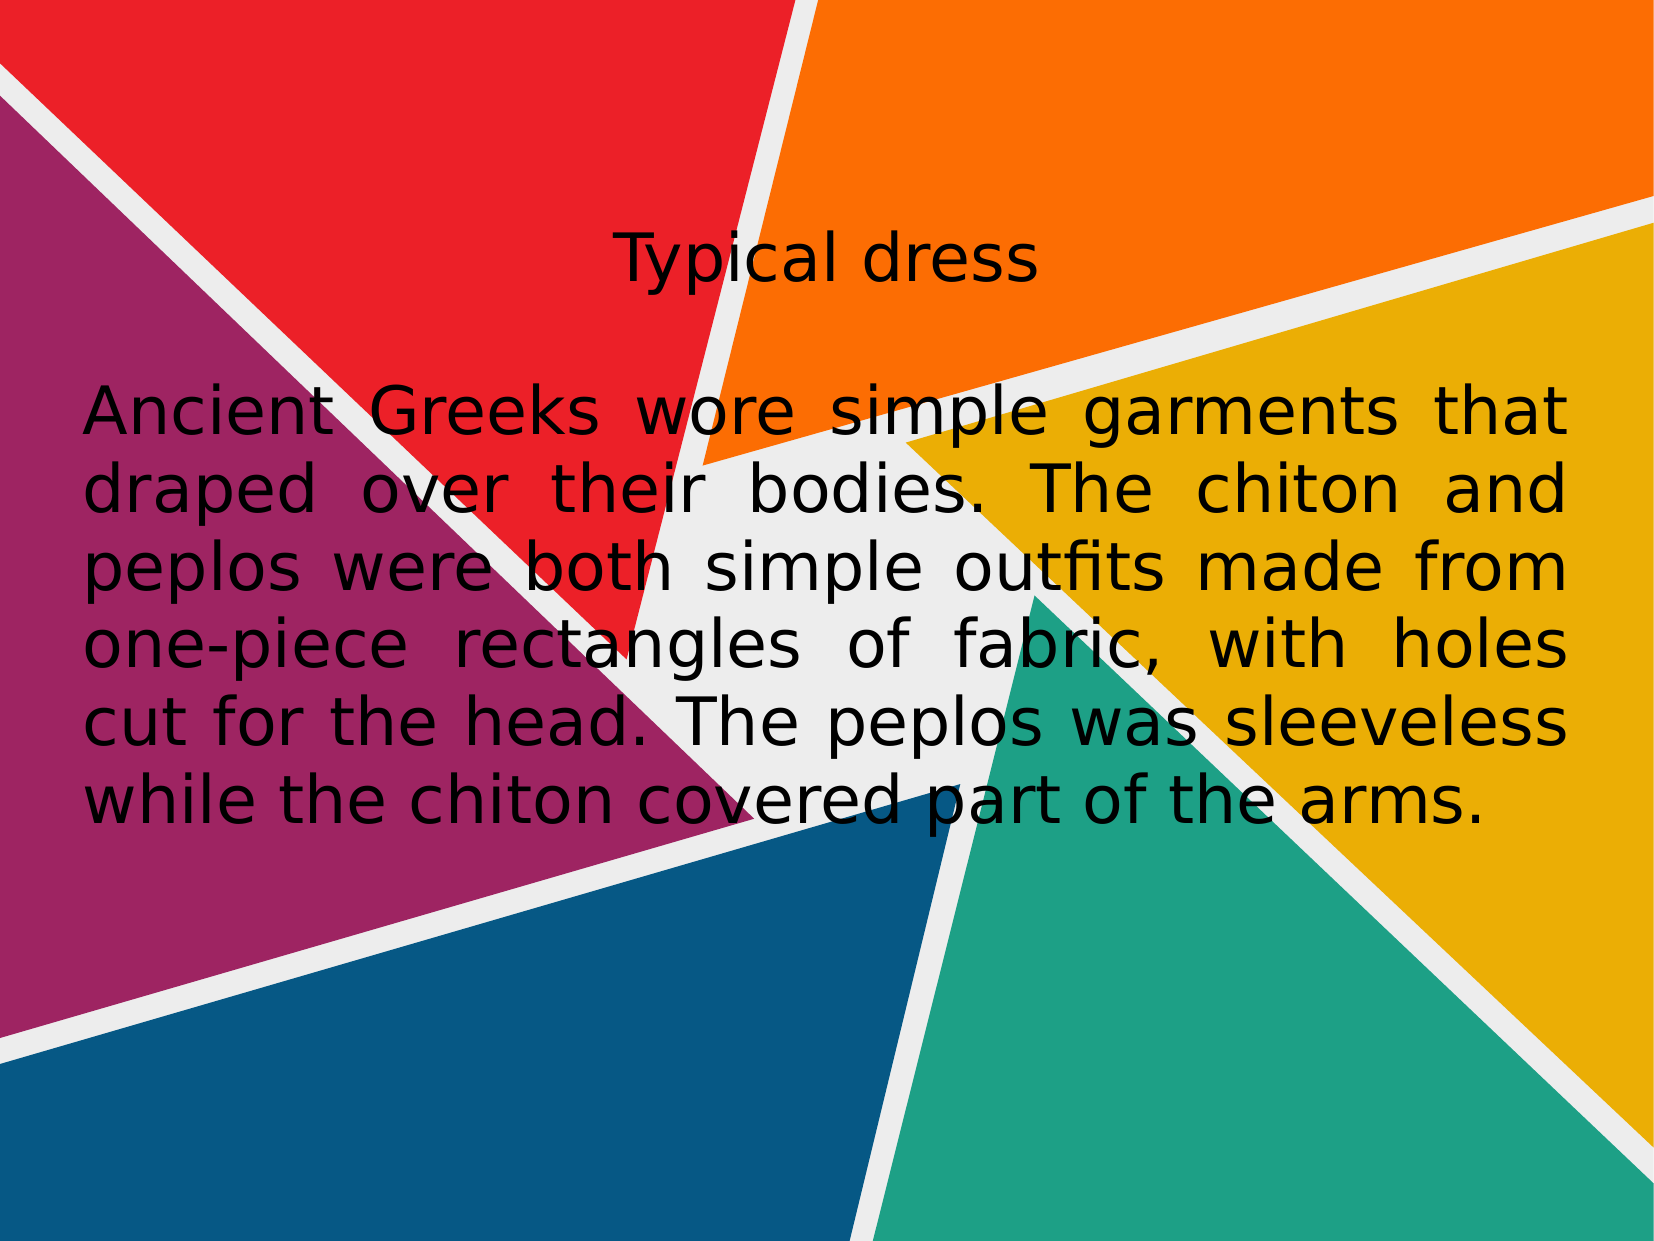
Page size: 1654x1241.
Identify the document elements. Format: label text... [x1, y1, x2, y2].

subtitle Typical dress Ancient Greeks wore simple garments that draped over their bodies. The chiton and peplos were both simple outfits made from one-piece rectangles of fabric, with holes cut for the head. The peplos was sleeveless while the chiton covered part of the arms. [82, 49, 1571, 1010]
